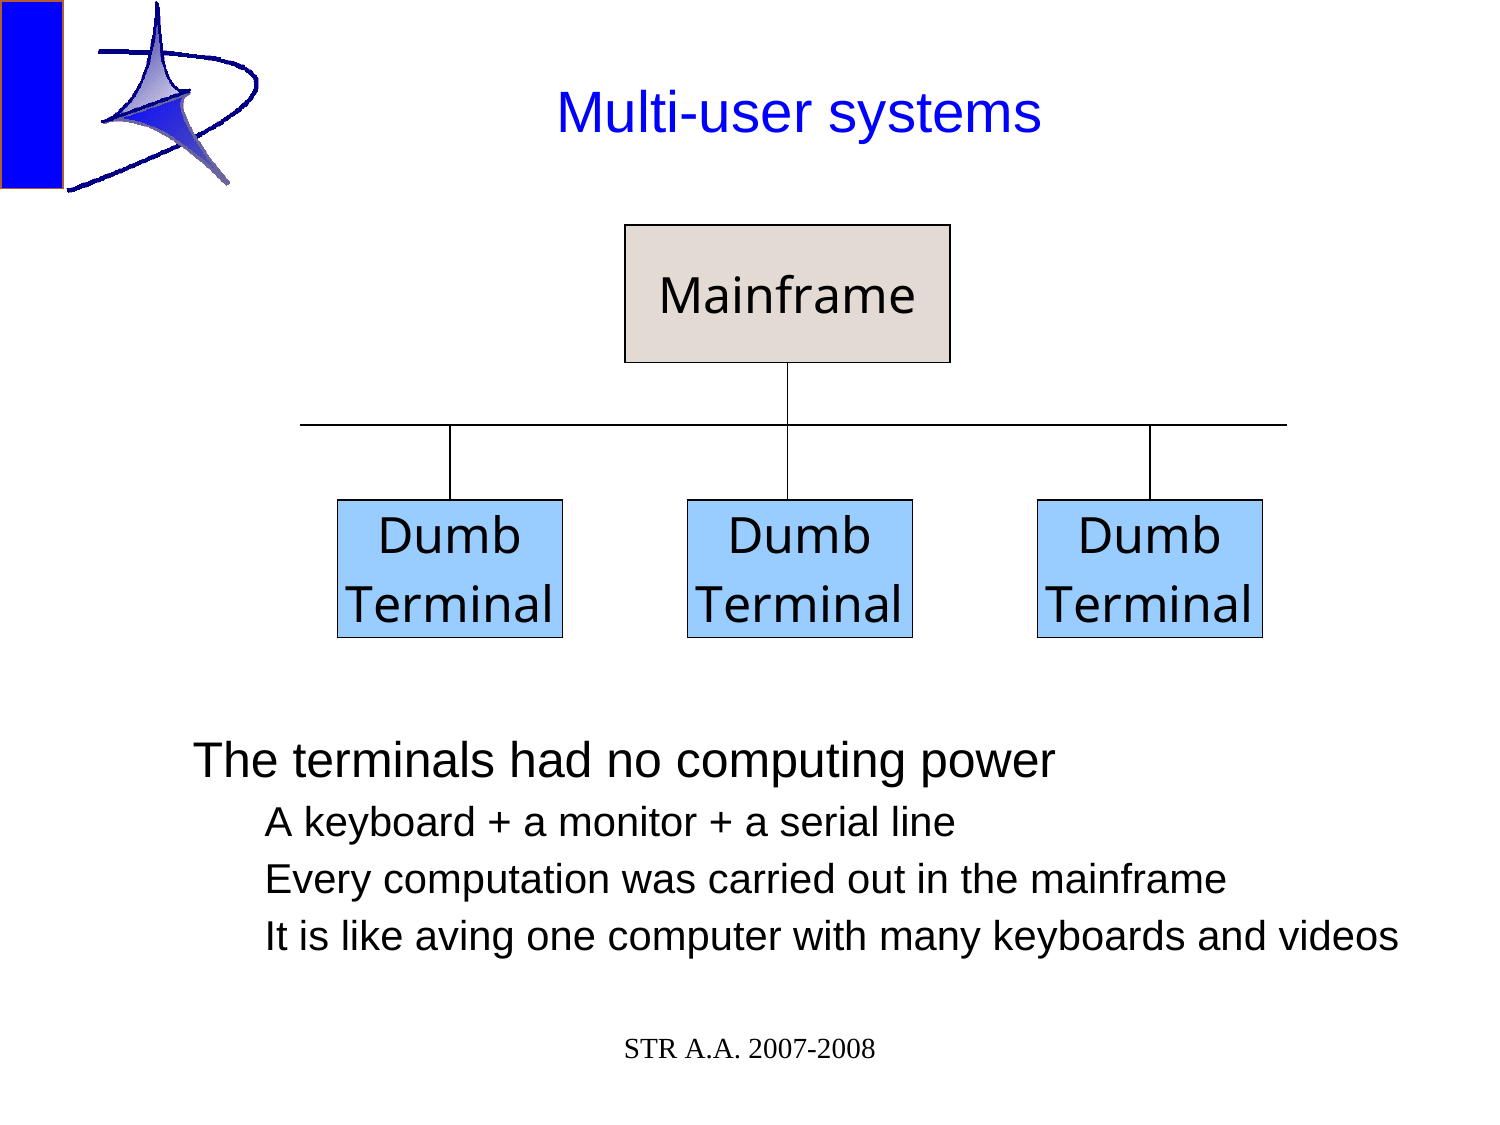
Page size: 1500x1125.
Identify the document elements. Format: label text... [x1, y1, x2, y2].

text_box Dumb Terminal [1037, 500, 1263, 638]
picture [62, 0, 263, 197]
text_box Dumb Terminal [687, 500, 913, 638]
text_box Dumb Terminal [337, 500, 563, 638]
title Multi-user systems [174, 61, 1425, 164]
text_box Mainframe [624, 224, 950, 363]
list The terminals had no computing power A keyboard + a monitor + a serial line Every computation was carried out in the mainframe It is like aving one computer with many keyboards and videos [174, 724, 1425, 1038]
